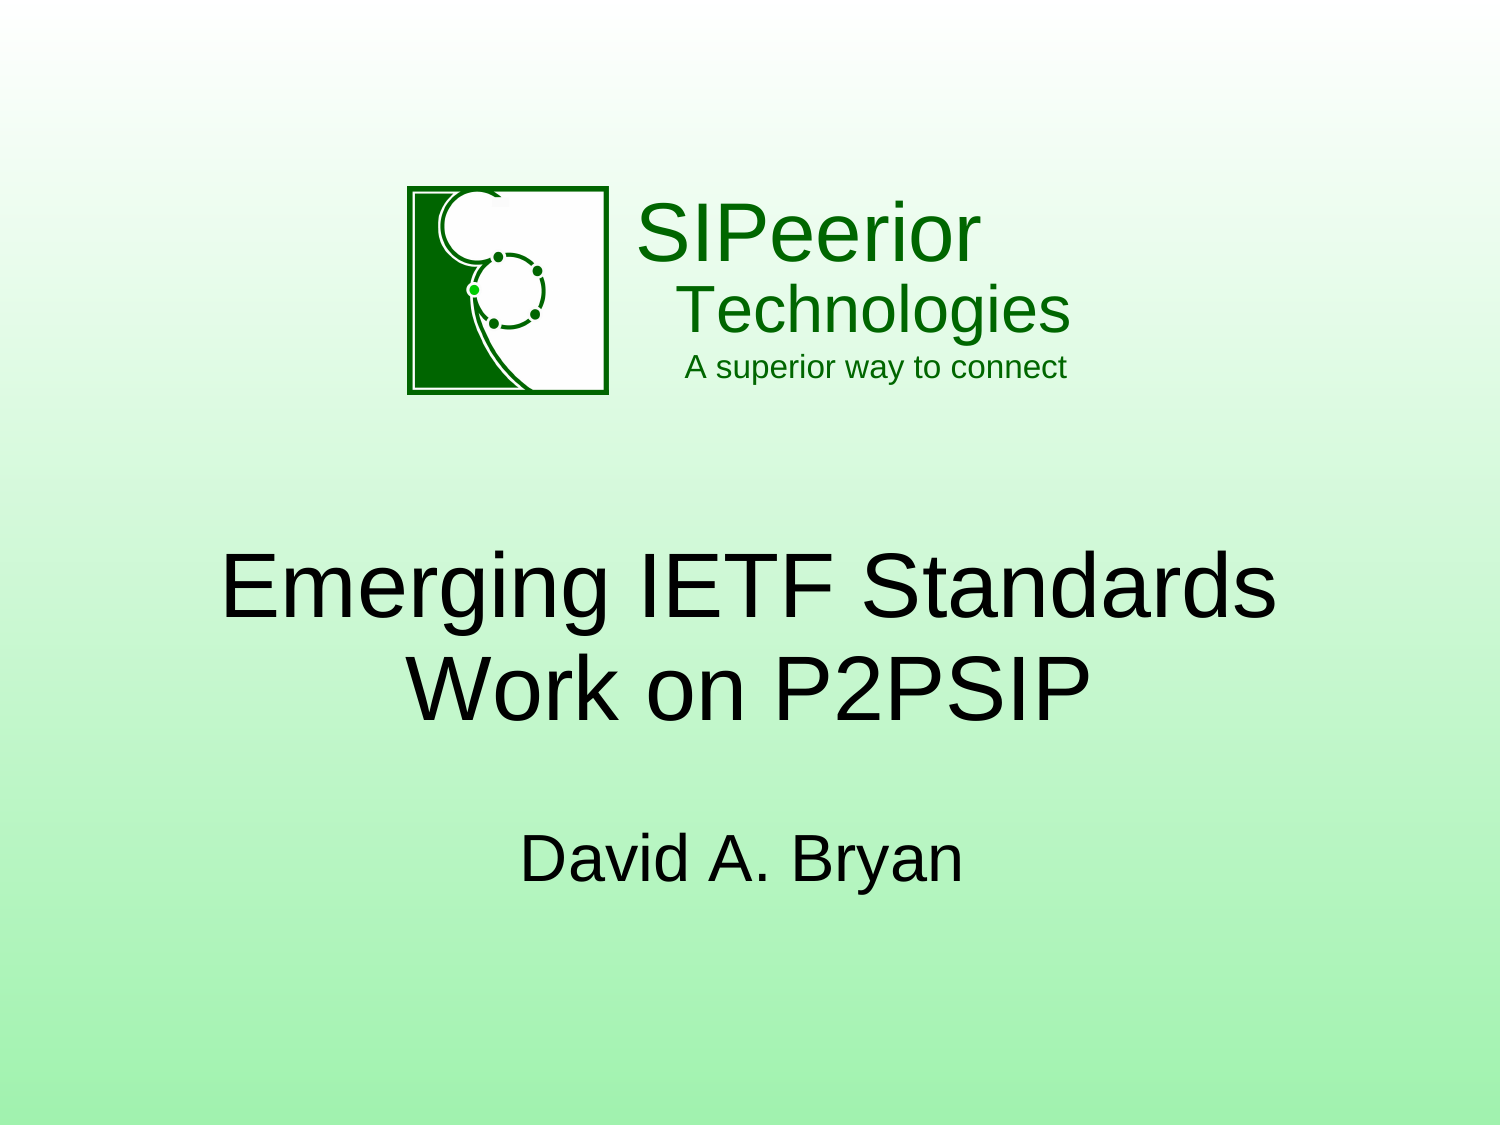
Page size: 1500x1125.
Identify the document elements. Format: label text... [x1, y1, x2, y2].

title Emerging IETF Standards Work on P2PSIP [112, 516, 1388, 759]
picture [407, 186, 609, 395]
subtitle David A. Bryan [47, 813, 1438, 1102]
